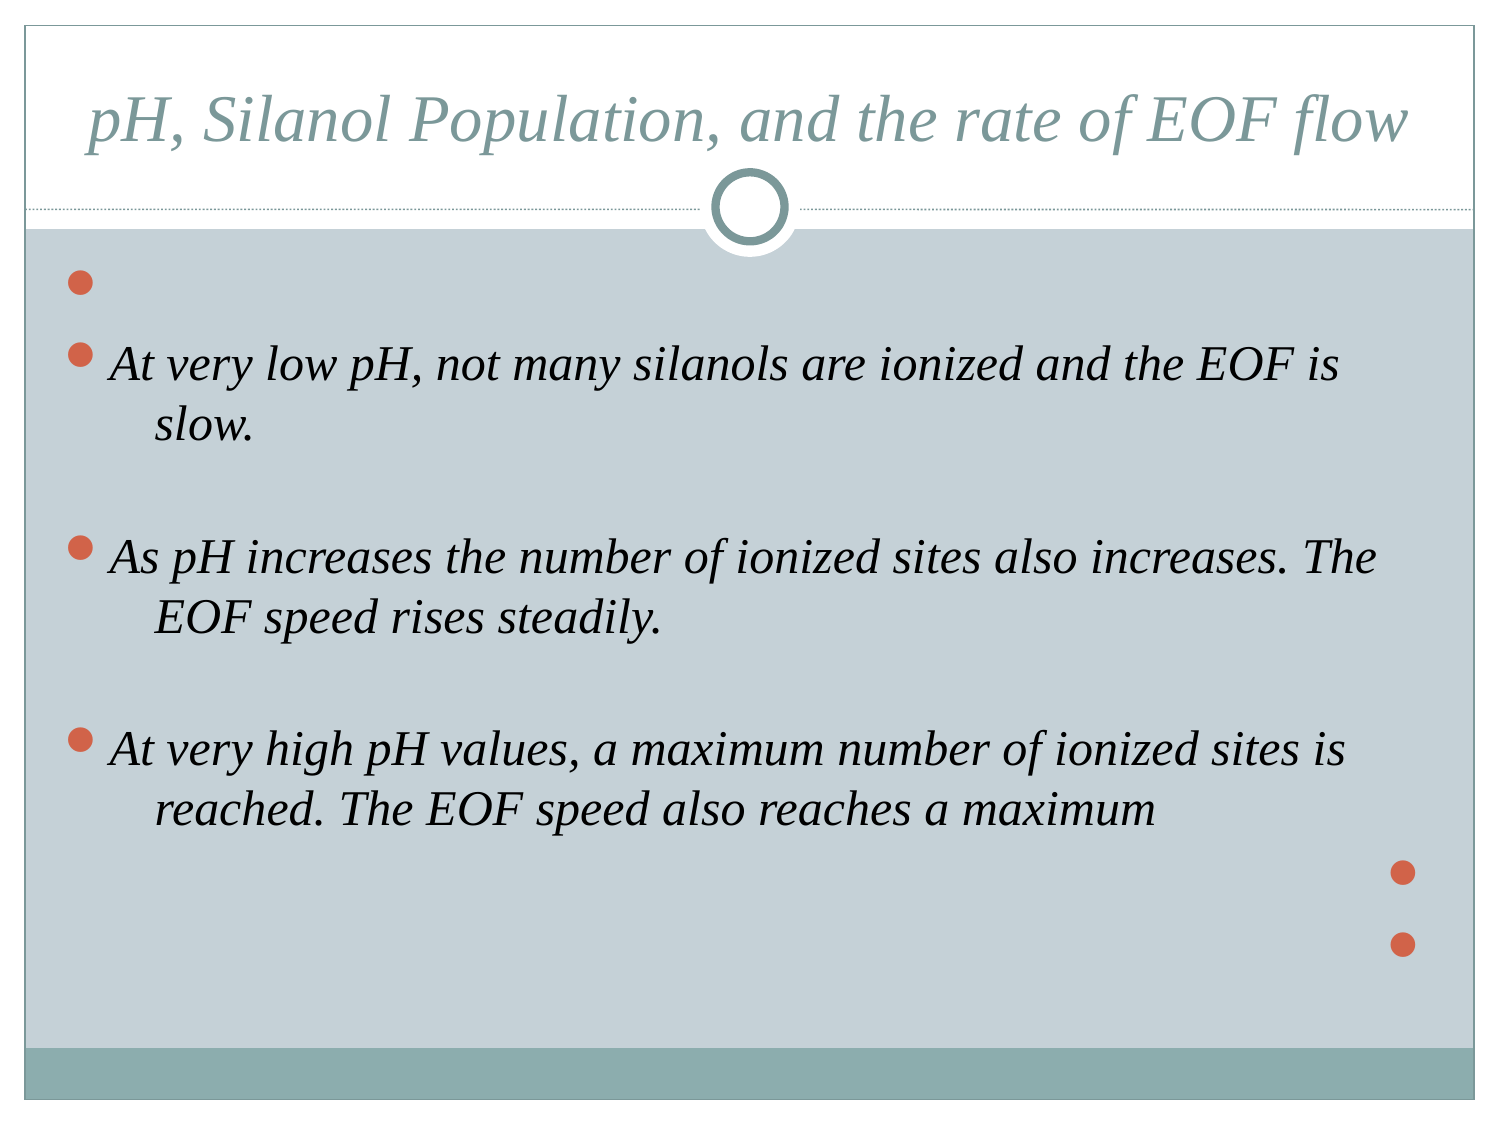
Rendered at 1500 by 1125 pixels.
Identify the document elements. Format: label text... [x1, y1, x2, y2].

list At very low pH, not many silanols are ionized and the EOF is slow. As pH increases the number of ionized sites also increases. The EOF speed rises steadily. At very high pH values, a maximum number of ionized sites is reached. The EOF speed also reaches a maximum [49, 250, 1445, 1001]
title pH, Silanol Population, and the rate of EOF flow [49, 37, 1450, 162]
